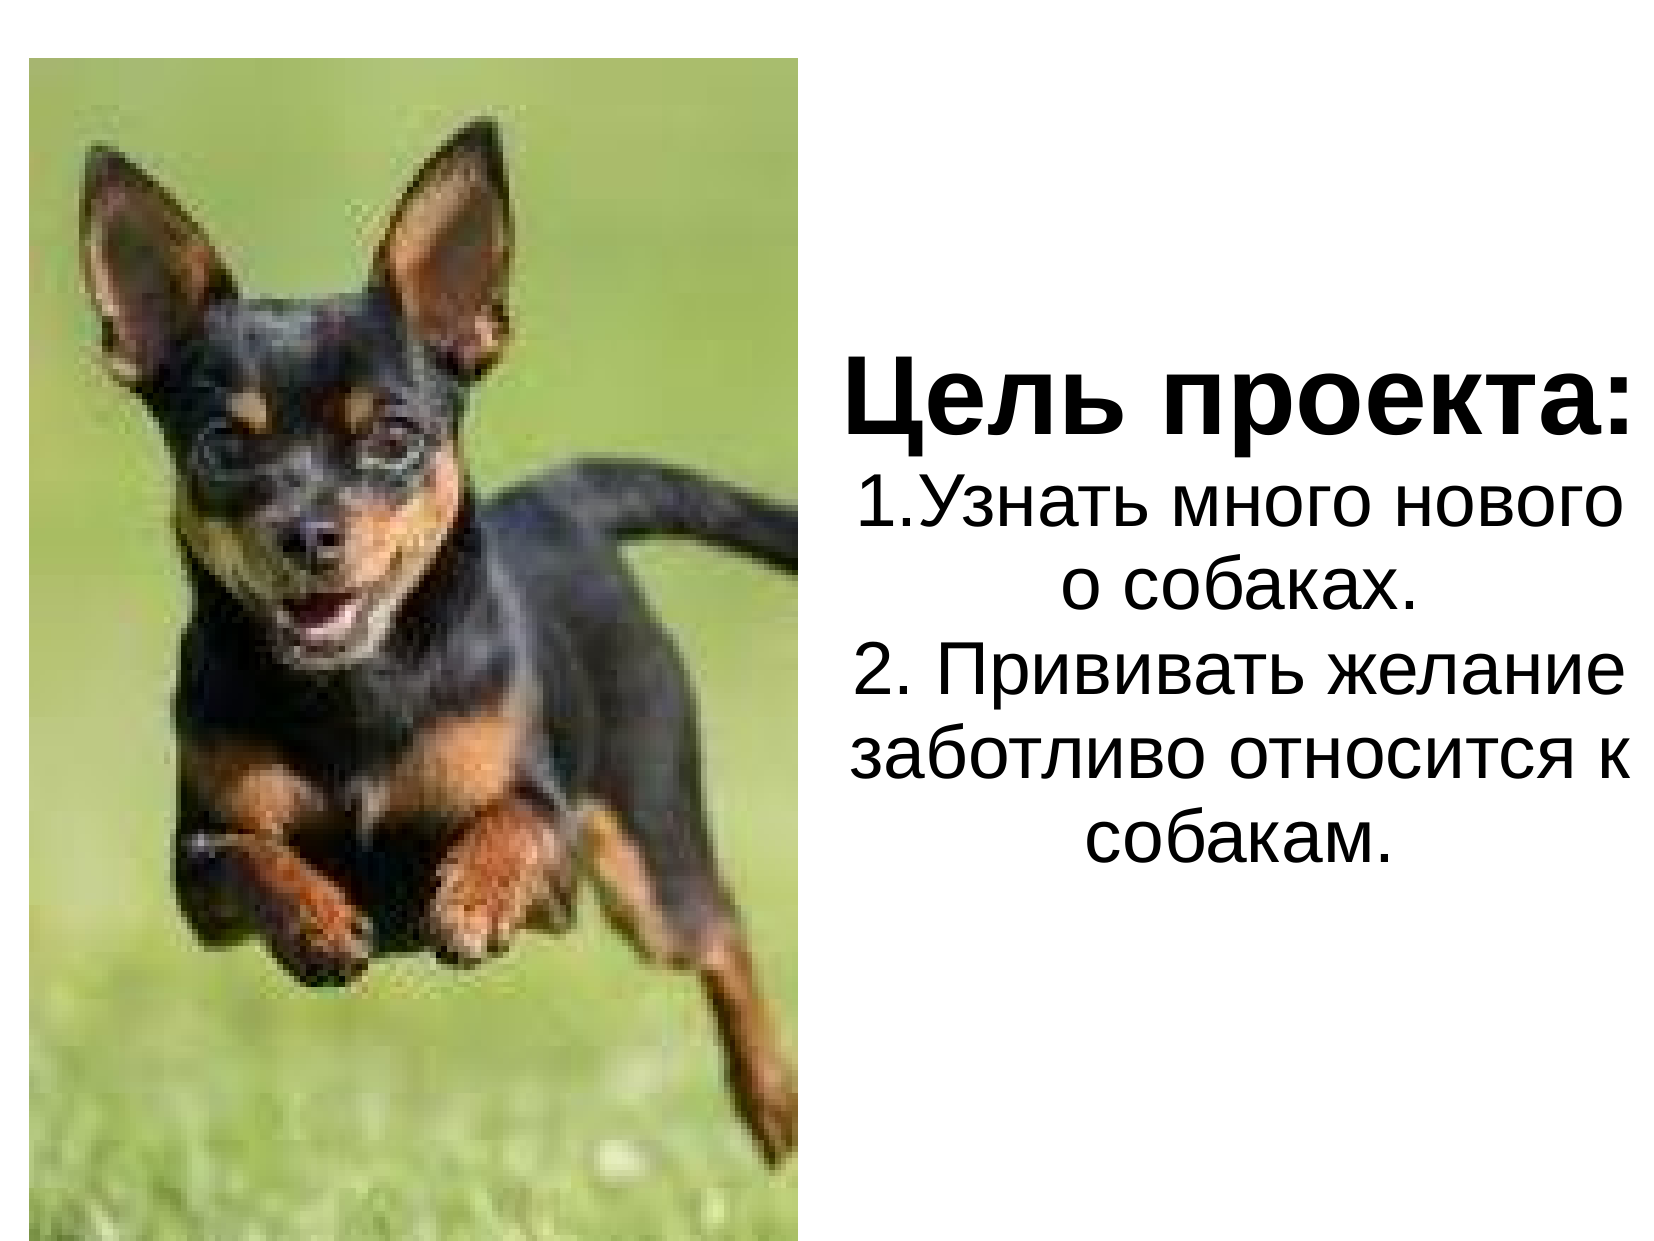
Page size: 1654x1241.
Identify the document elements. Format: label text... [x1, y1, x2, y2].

title Цель проекта: 1.Узнать много нового о собаках. 2. Прививать желание заботливо относится к собакам. [826, 0, 1654, 1241]
picture [29, 58, 798, 1241]
